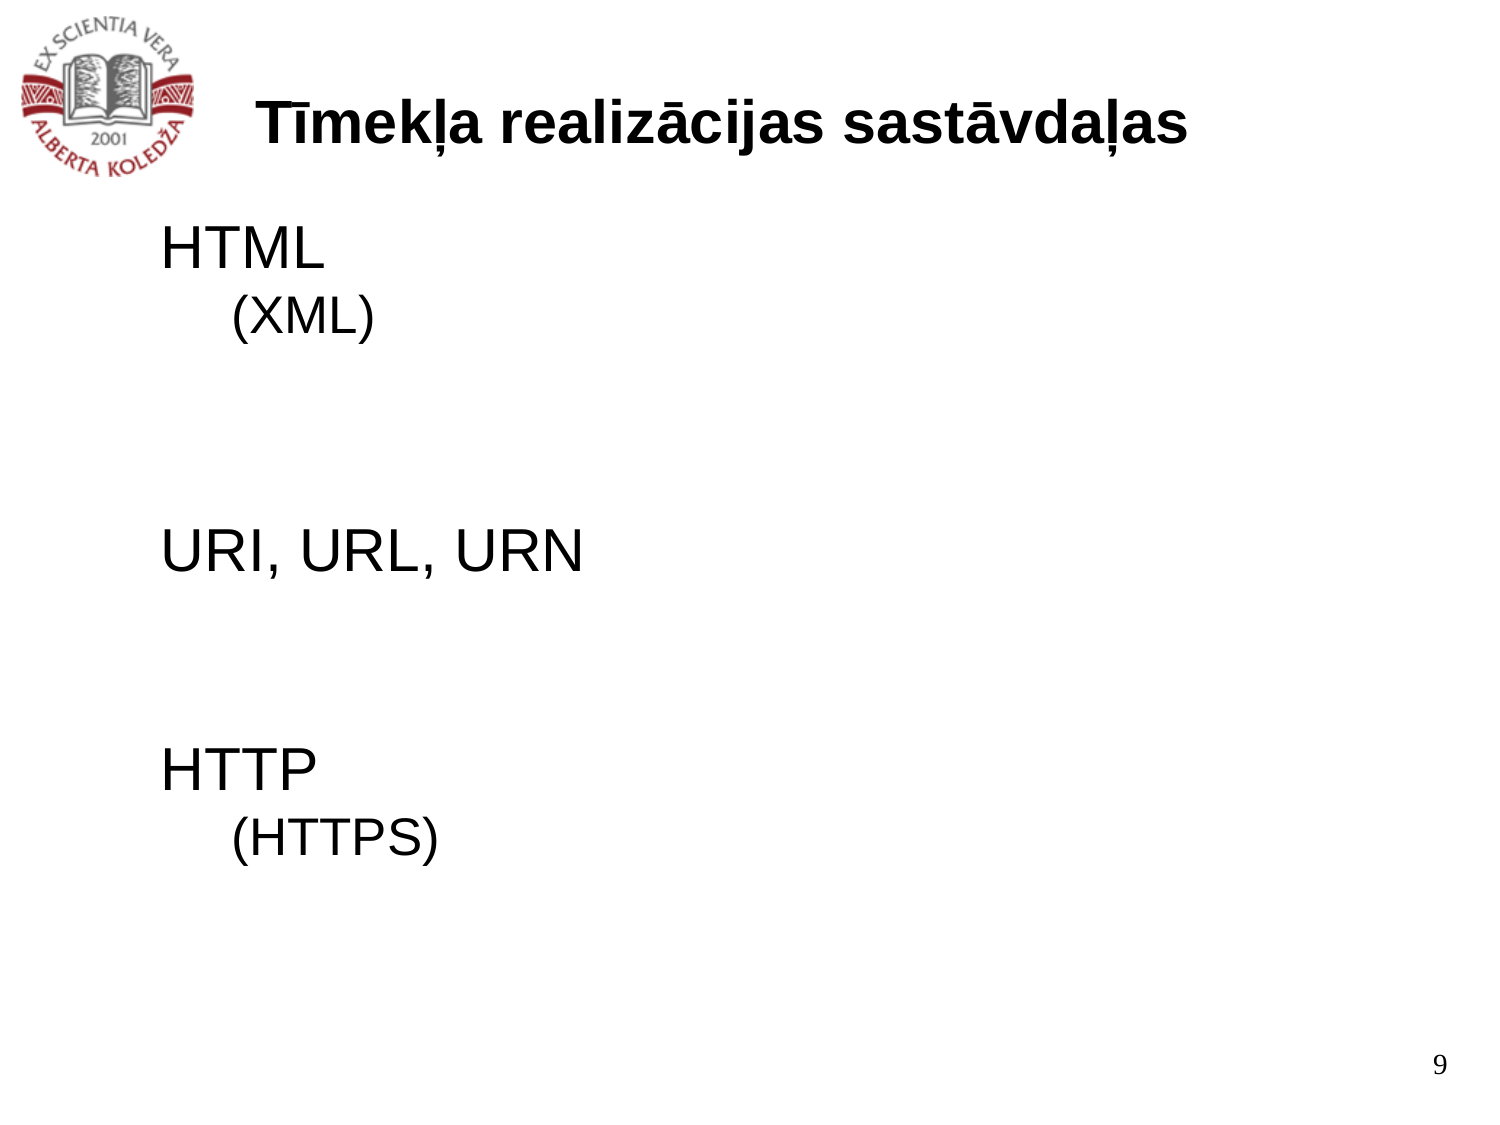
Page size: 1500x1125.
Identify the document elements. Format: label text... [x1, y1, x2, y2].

list HTML (XML) URI, URL, URN HTTP (HTTPS) [74, 200, 1463, 1101]
title Tīmekļa realizācijas sastāvdaļas [50, 62, 1374, 175]
picture [21, 16, 194, 177]
text_box <skaitlis> [1312, 1037, 1463, 1101]
